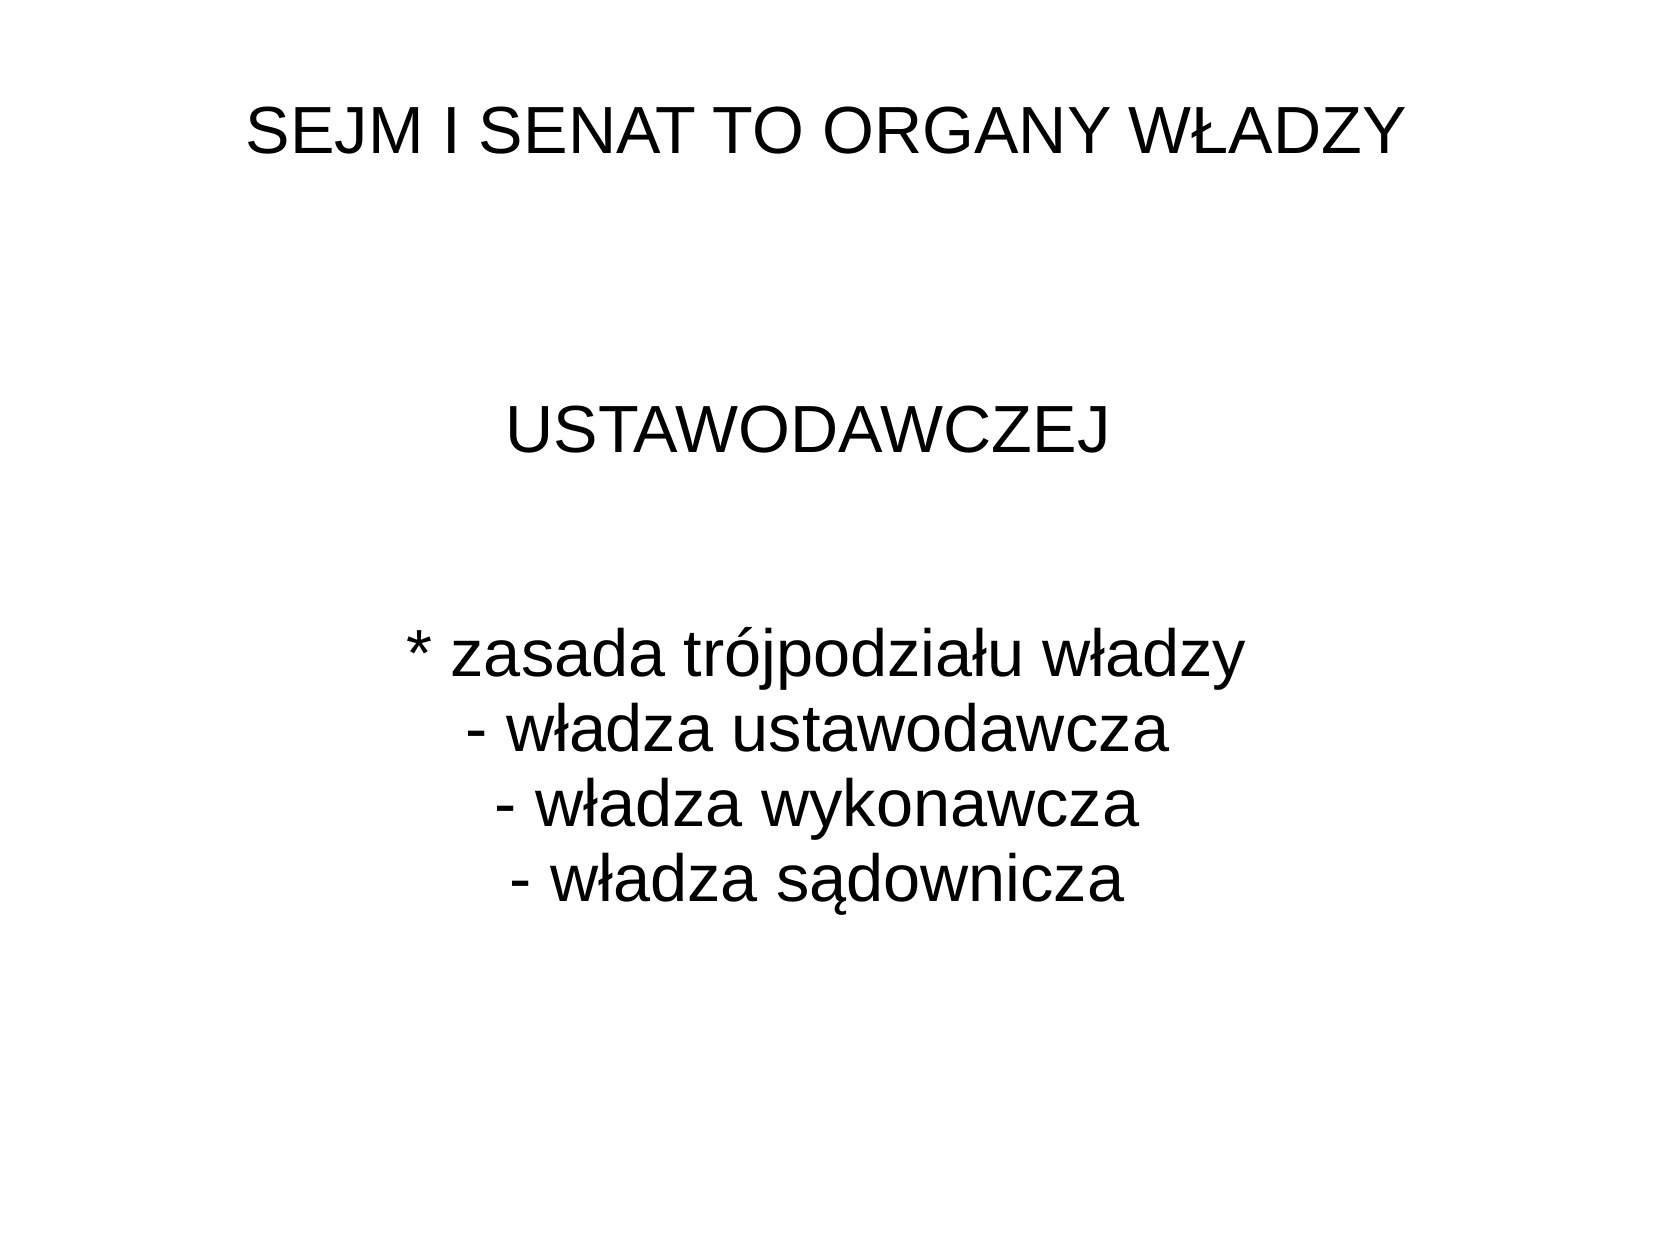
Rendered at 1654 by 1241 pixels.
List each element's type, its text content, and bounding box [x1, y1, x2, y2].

subtitle SEJM I SENAT TO ORGANY WŁADZY USTAWODAWCZEJ * zasada trójpodziału władzy - władza ustawodawcza - władza wykonawcza - władza sądownicza [82, 0, 1571, 1241]
